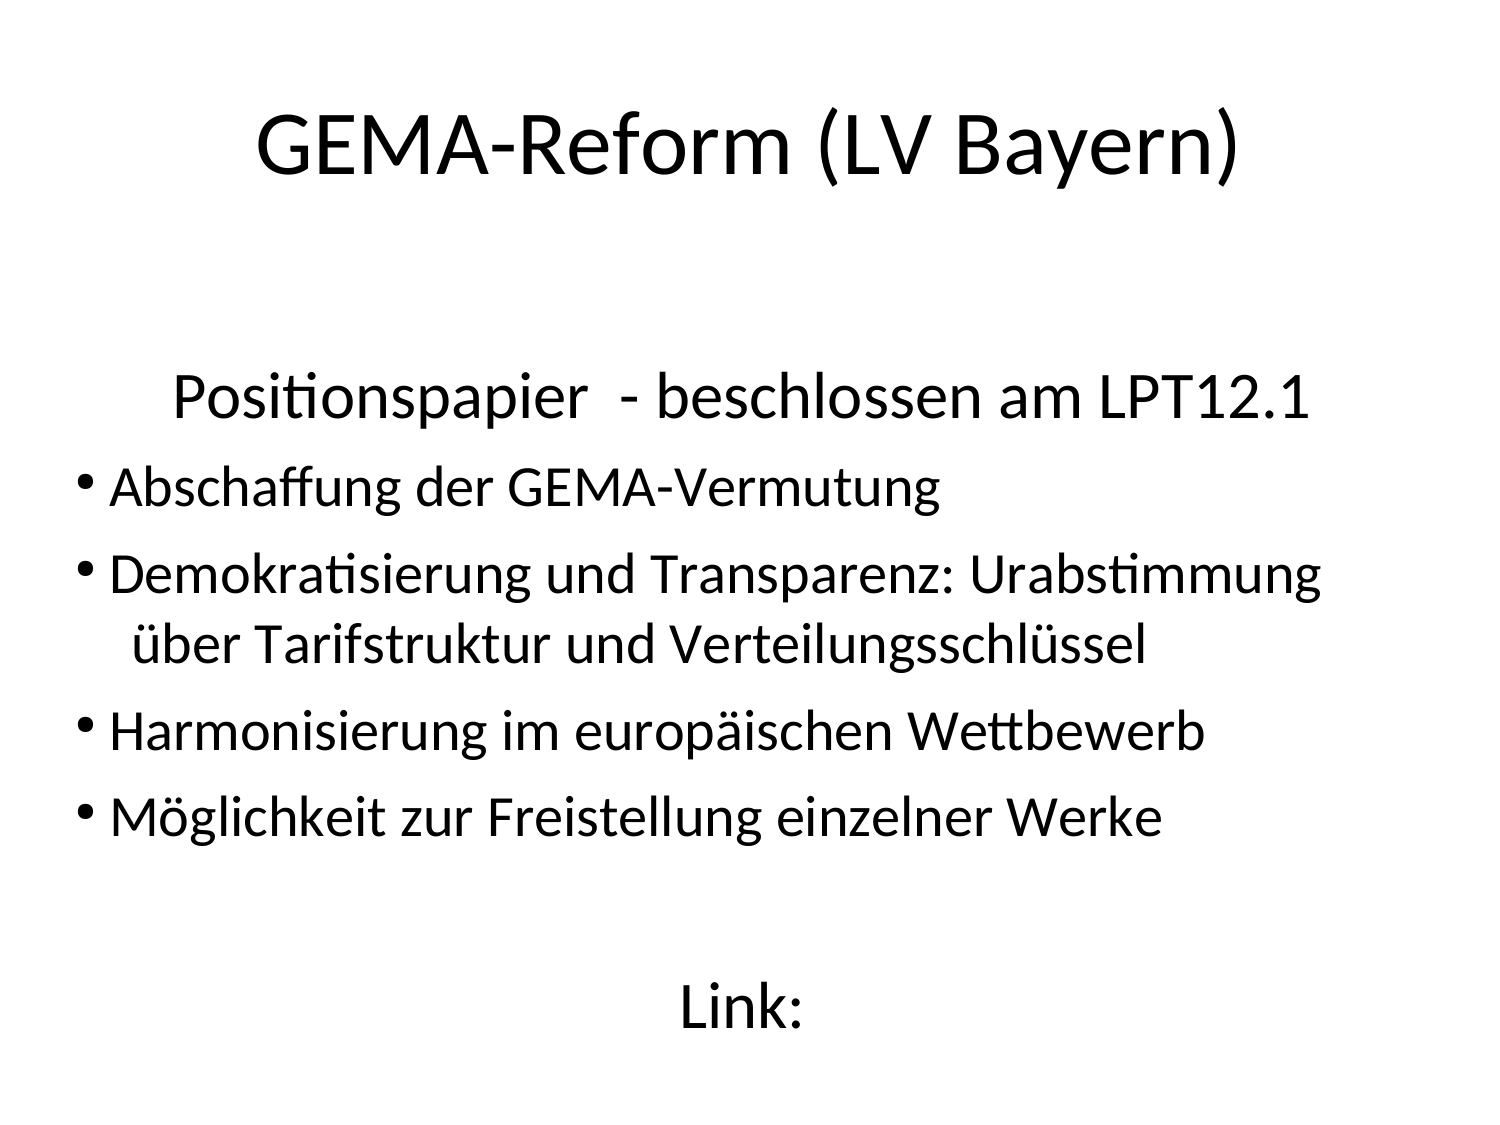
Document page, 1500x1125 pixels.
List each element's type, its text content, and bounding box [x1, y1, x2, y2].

subtitle Positionspapier - beschlossen am LPT12.1 Abschaffung der GEMA-Vermutung Demokratisierung und Transparenz: Urabstimmung über Tarifstruktur und Verteilungsschlüssel Harmonisierung im europäischen Wettbewerb Möglichkeit zur Freistellung einzelner Werke Link: [74, 262, 1425, 1125]
title GEMA-Reform (LV Bayern) [74, 20, 1425, 257]
